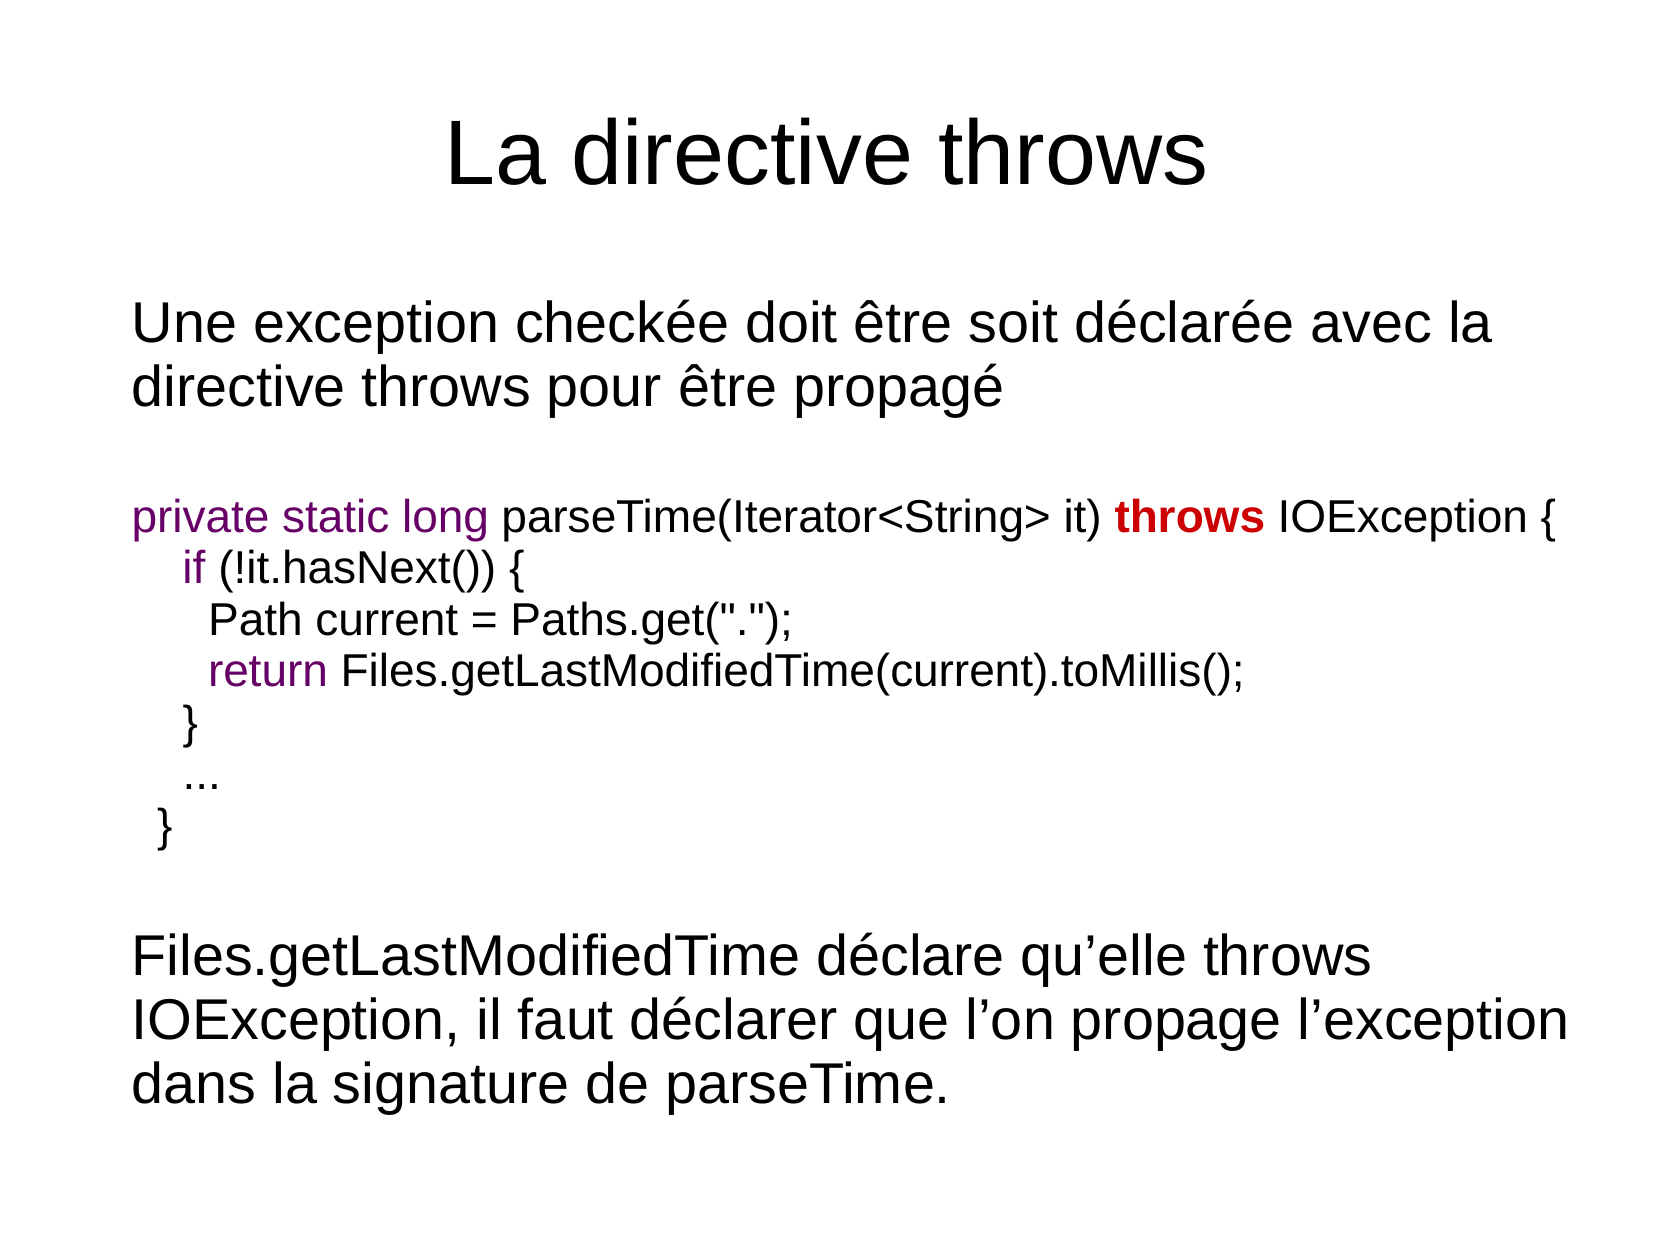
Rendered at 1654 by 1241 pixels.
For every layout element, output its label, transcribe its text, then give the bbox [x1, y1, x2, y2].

title La directive throws [82, 49, 1571, 257]
list Une exception checkée doit être soit déclarée avec la directive throws pour être propagé private static long parseTime(Iterator<String> it) throws IOException { if (!it.hasNext()) { Path current = Paths.get("."); return Files.getLastModifiedTime(current).toMillis(); } ... } Files.getLastModifiedTime déclare qu’elle throws IOException, il faut déclarer que l’on propage l’exception dans la signature de parseTime. [82, 290, 1571, 1156]
